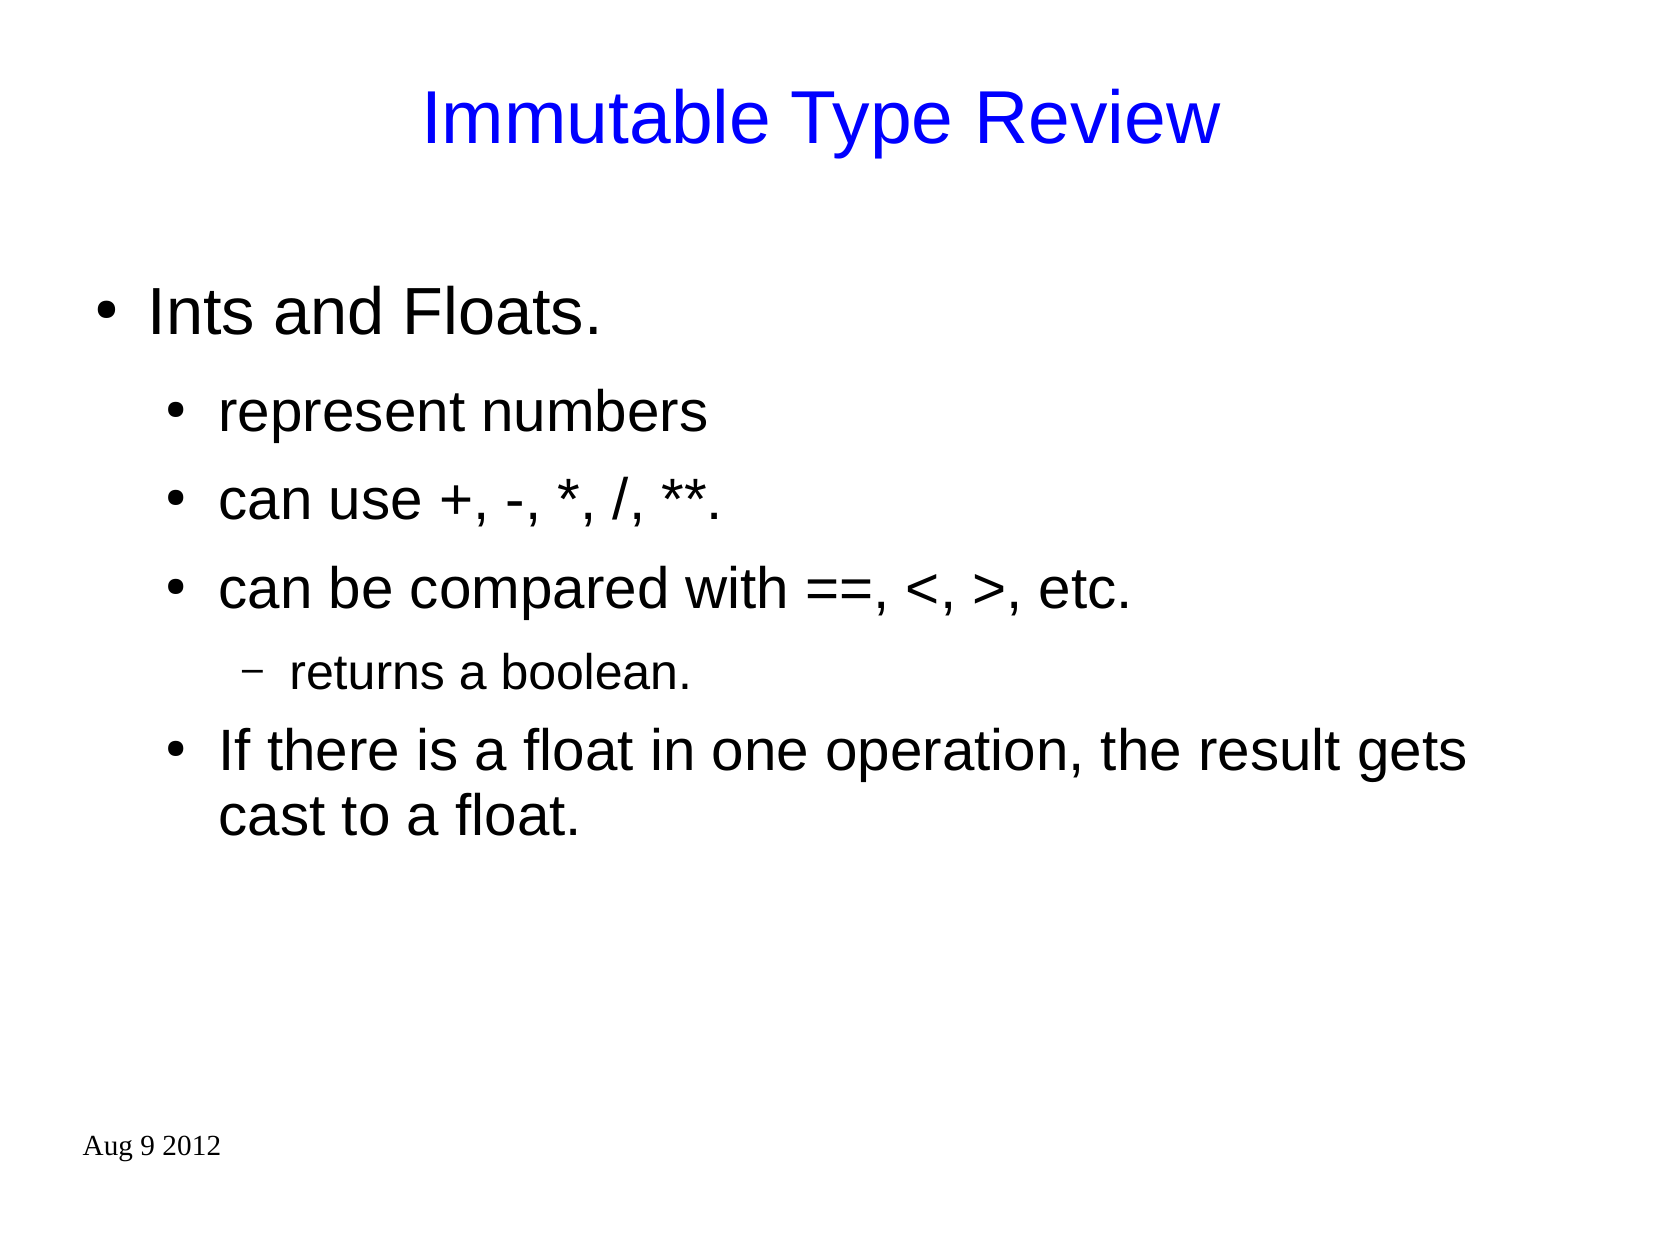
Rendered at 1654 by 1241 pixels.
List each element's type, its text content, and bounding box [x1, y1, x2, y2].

title Immutable Type Review [76, 58, 1565, 178]
list Ints and Floats. represent numbers can use +, -, *, /, **. can be compared with ==, <, >, etc. returns a boolean. If there is a float in one operation, the result gets cast to a float. [76, 274, 1565, 1093]
